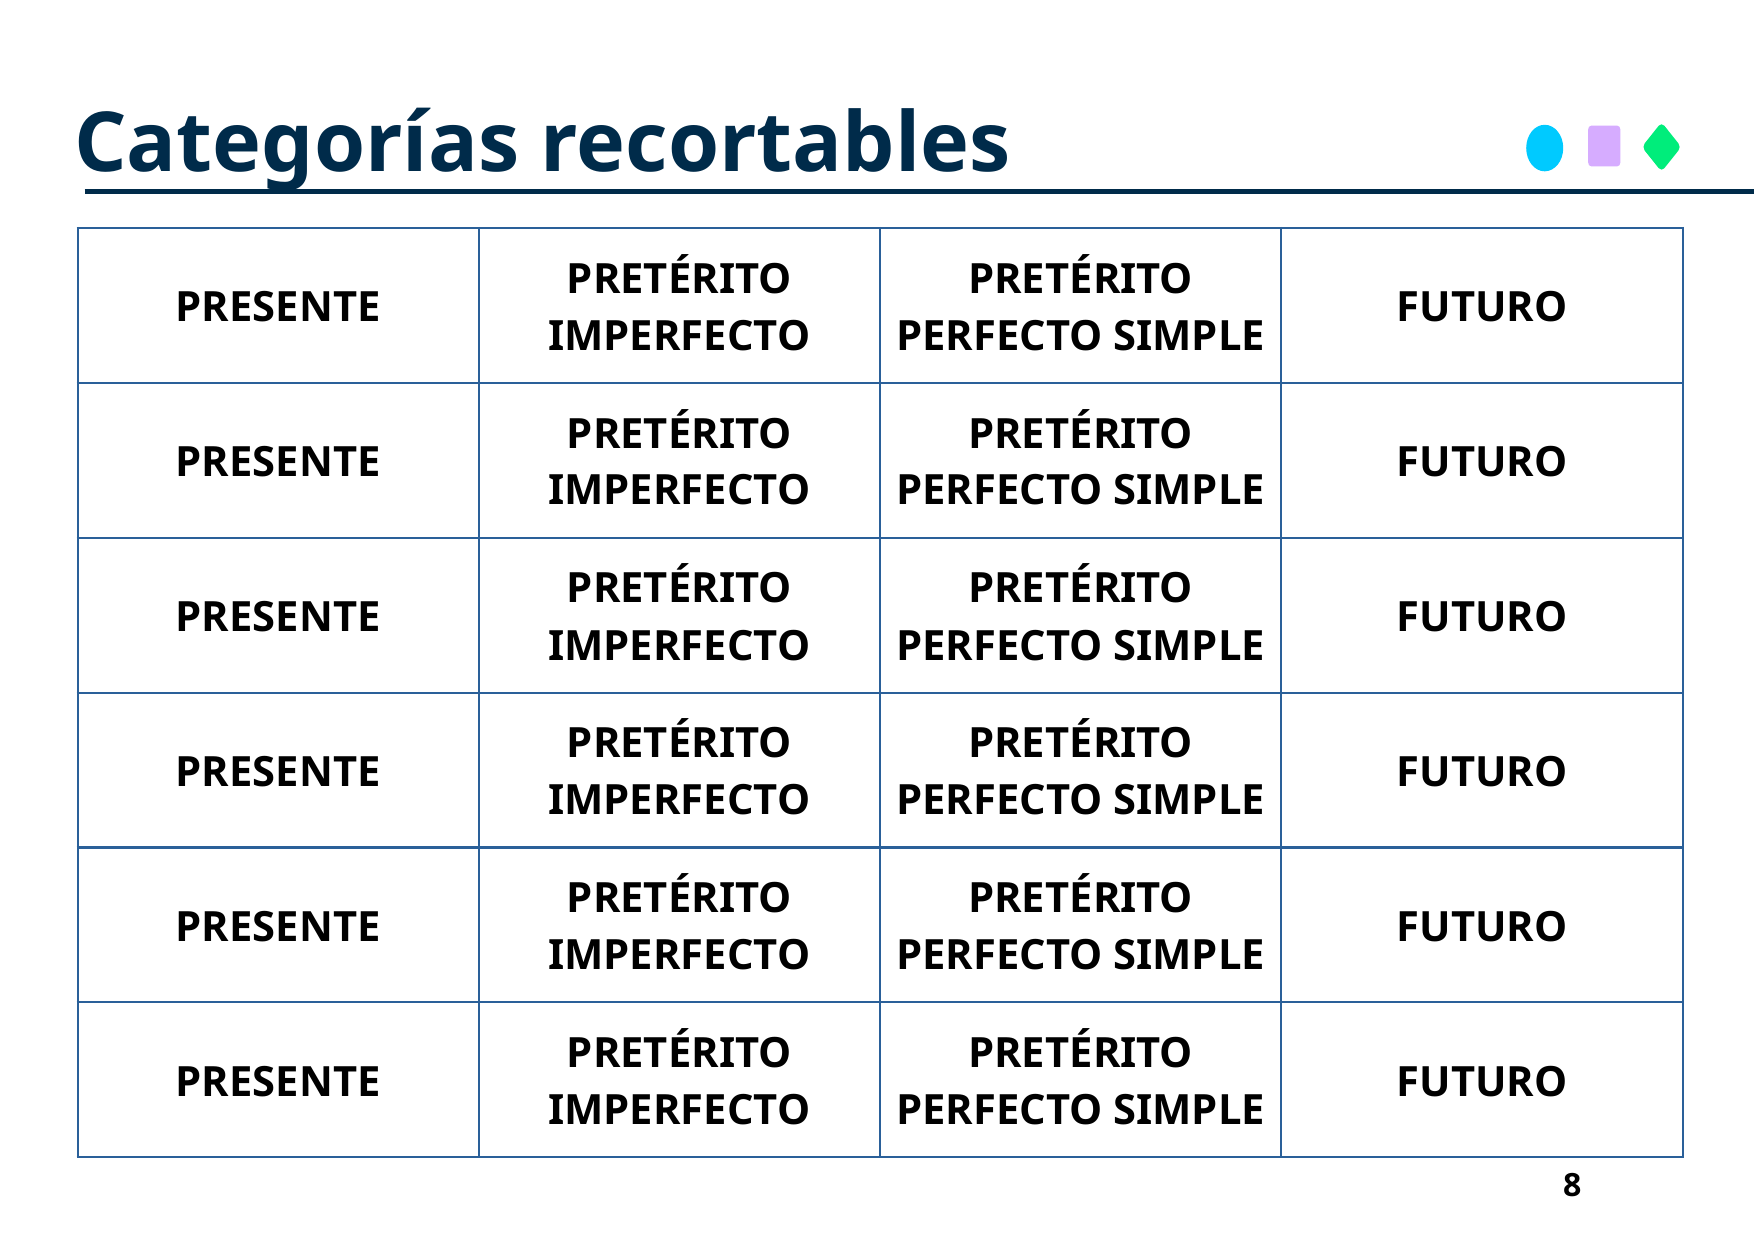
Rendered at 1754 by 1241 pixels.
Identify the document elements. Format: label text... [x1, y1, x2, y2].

table_cell FUTURO [1282, 384, 1682, 537]
table_cell PRETÉRITO IMPERFECTO [480, 384, 879, 537]
title Categorías recortables [74, 32, 1404, 196]
table_cell PRESENTE [79, 694, 478, 846]
table_header PRETÉRITO IMPERFECTO [480, 229, 879, 382]
table_header FUTURO [1282, 229, 1682, 382]
table_cell PRETÉRITO IMPERFECTO [480, 694, 879, 846]
table_cell PRETÉRITO IMPERFECTO [480, 539, 879, 692]
table_header PRESENTE [79, 229, 478, 382]
table_cell PRETÉRITO PERFECTO SIMPLE [881, 539, 1280, 692]
table_cell PRESENTE [79, 849, 478, 1001]
table_cell FUTURO [1282, 1003, 1682, 1156]
table_cell PRETÉRITO PERFECTO SIMPLE [881, 1003, 1280, 1156]
table_cell PRESENTE [79, 384, 478, 537]
table_cell PRESENTE [79, 1003, 478, 1156]
table_cell FUTURO [1282, 694, 1682, 846]
table_header PRETÉRITO PERFECTO SIMPLE [881, 229, 1280, 382]
table_cell PRETÉRITO IMPERFECTO [480, 849, 879, 1001]
table_cell FUTURO [1282, 849, 1682, 1001]
table_cell FUTURO [1282, 539, 1682, 692]
table_cell PRETÉRITO PERFECTO SIMPLE [881, 384, 1280, 537]
table_cell PRETÉRITO IMPERFECTO [480, 1003, 879, 1156]
table_cell PRETÉRITO PERFECTO SIMPLE [881, 694, 1280, 846]
table_cell PRETÉRITO PERFECTO SIMPLE [881, 849, 1280, 1001]
table_cell PRESENTE [79, 539, 478, 692]
